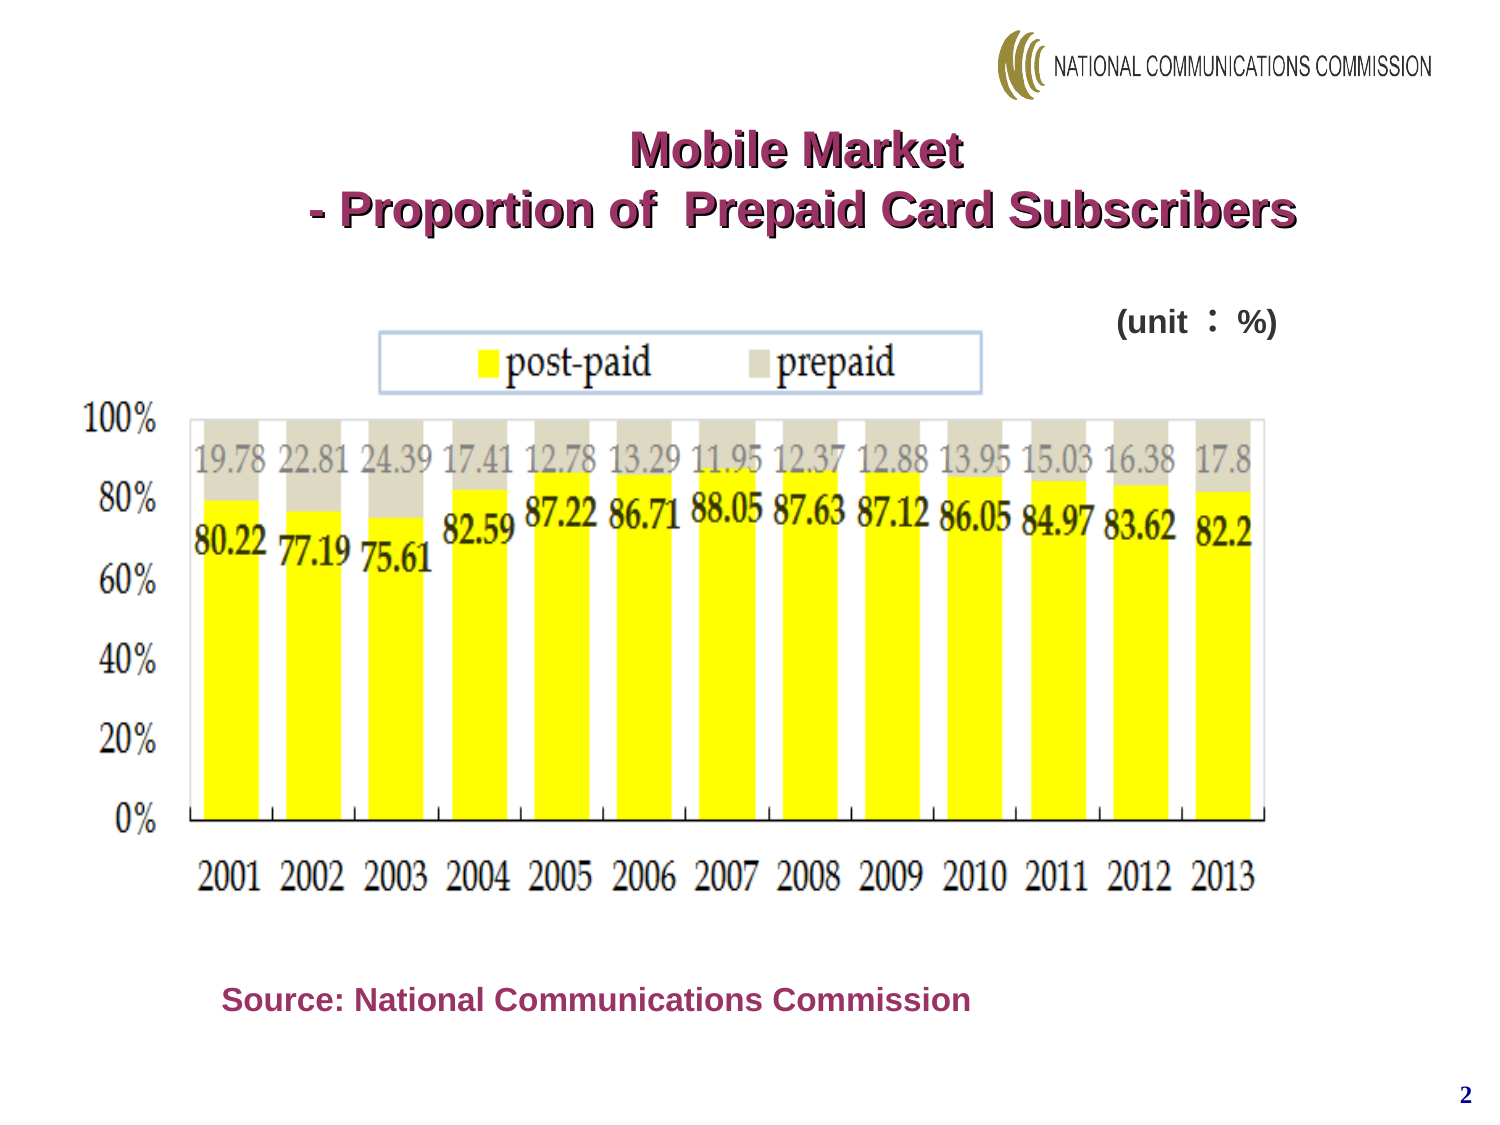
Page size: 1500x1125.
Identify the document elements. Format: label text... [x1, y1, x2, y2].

picture [64, 290, 1317, 917]
text_box (unit：%) [1101, 292, 1293, 349]
picture [998, 30, 1432, 100]
text_box Source: National Communications Commission [206, 962, 1419, 1026]
title Mobile Market - Proportion of Prepaid Card Subscribers [210, 113, 1395, 239]
